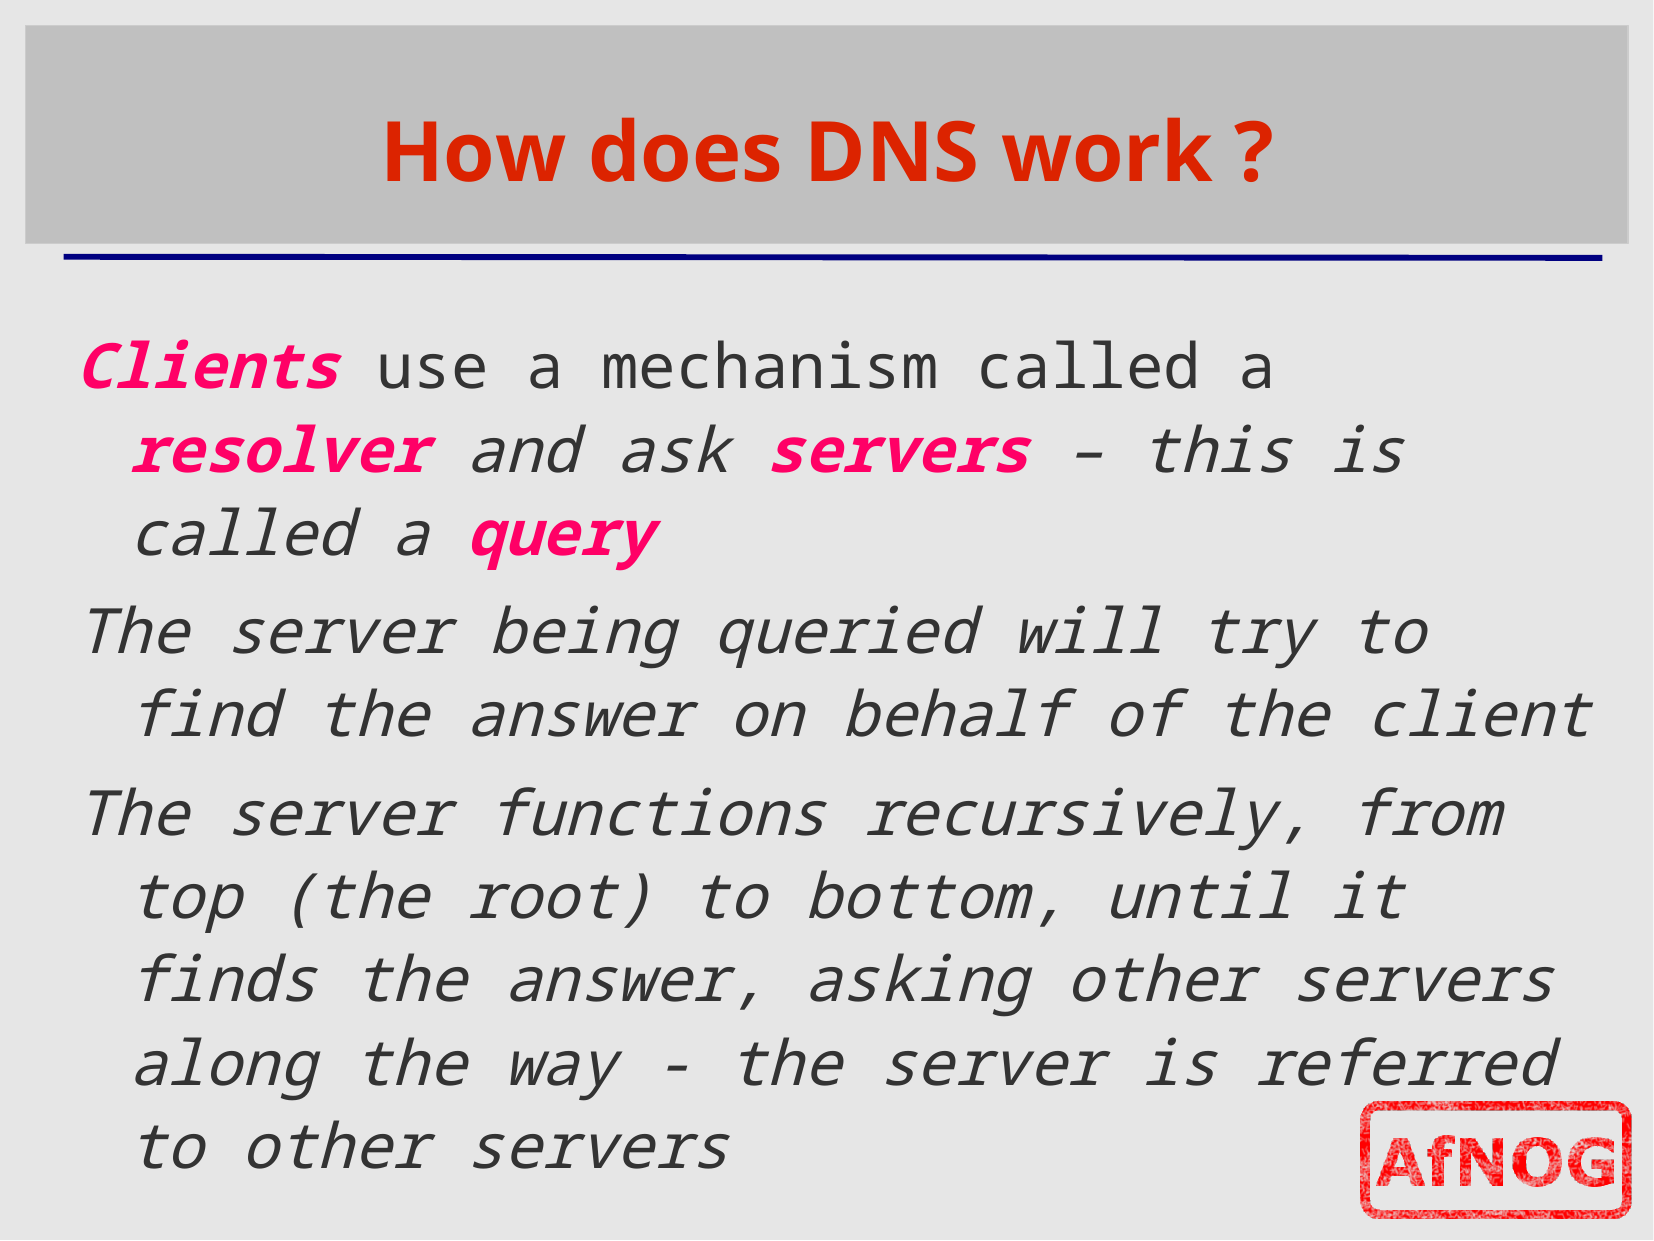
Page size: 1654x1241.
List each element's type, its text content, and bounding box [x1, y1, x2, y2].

list Clients use a mechanism called a resolver and ask servers – this is called a query The server being queried will try to find the answer on behalf of the client The server functions recursively, from top (the root) to bottom, until it finds the answer, asking other servers along the way - the server is referred to other servers [59, 322, 1595, 1160]
picture [1360, 1100, 1632, 1219]
title How does DNS work ? [121, 46, 1534, 254]
